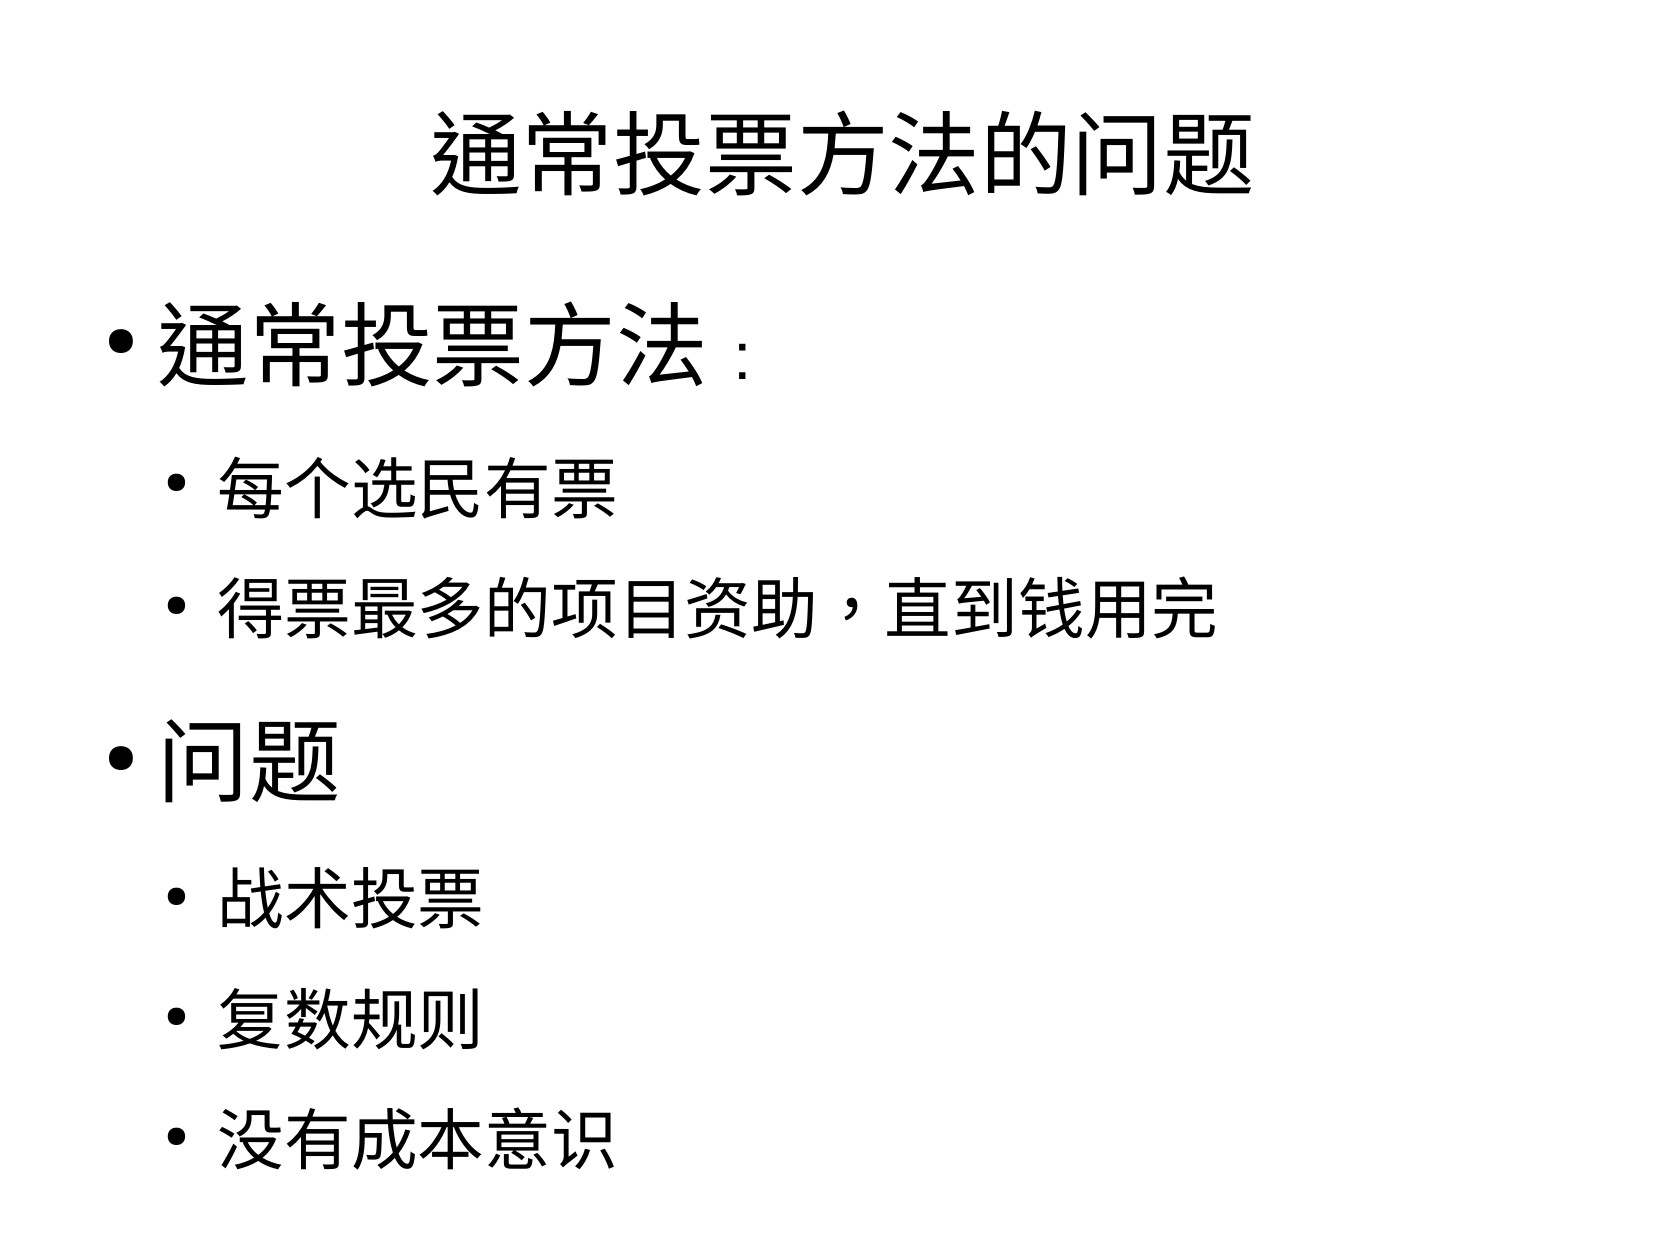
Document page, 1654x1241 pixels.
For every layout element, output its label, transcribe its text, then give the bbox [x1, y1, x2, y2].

title 通常投票方法的问题 [82, 49, 1571, 257]
list 通常投票方法: 每个选民有票 得票最多的项目资助，直到钱用完 问题 战术投票 复数规则 没有成本意识 [86, 281, 1576, 1114]
